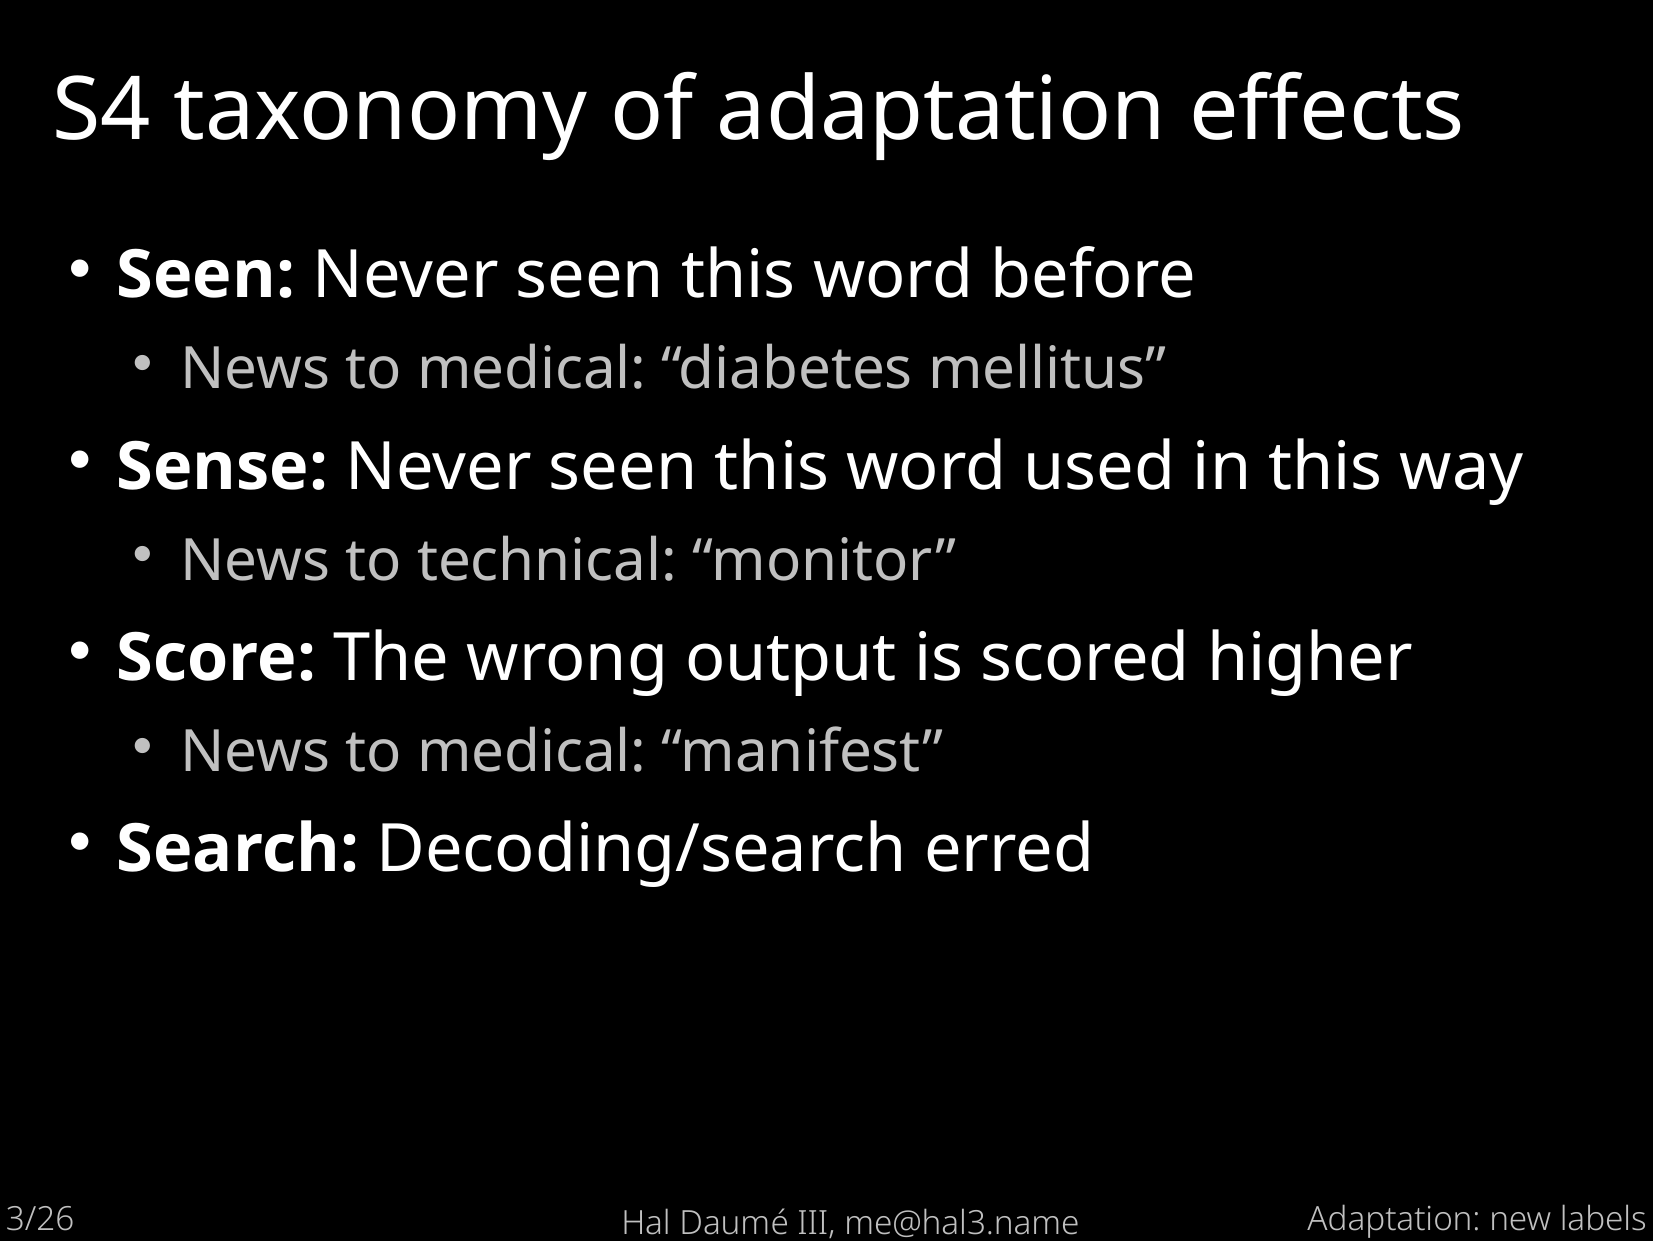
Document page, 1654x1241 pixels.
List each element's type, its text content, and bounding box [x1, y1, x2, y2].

title S4 taxonomy of adaptation effects [37, 37, 1613, 173]
list Seen: Never seen this word before News to medical: “diabetes mellitus” Sense: Never seen this word used in this way News to technical: “monitor” Score: The wrong output is scored higher News to medical: “manifest” Search: Decoding/search erred [37, 224, 1613, 1125]
